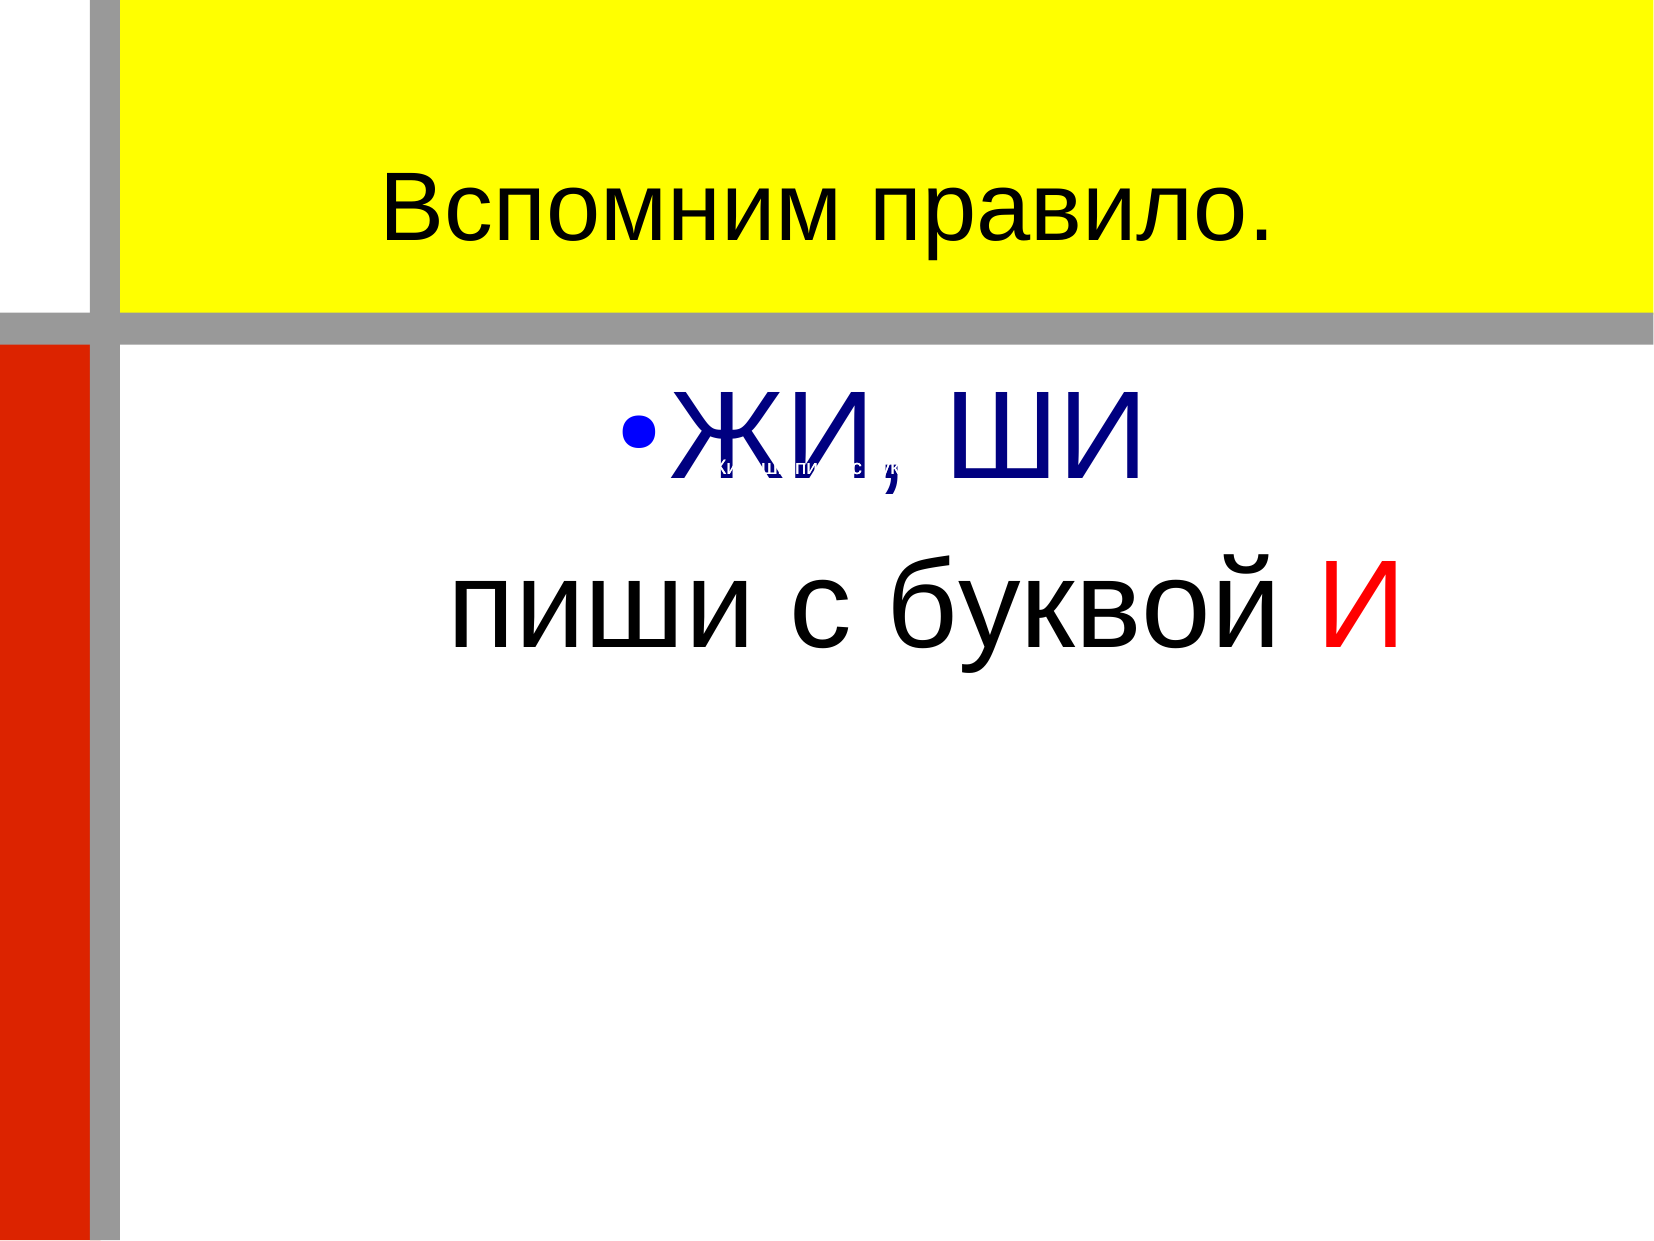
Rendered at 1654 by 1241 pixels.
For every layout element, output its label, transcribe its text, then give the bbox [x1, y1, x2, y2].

title Вспомним правило. [121, 102, 1534, 310]
text_box Жи – ши пиши с буквой И. [707, 455, 960, 527]
list ЖИ, ШИ пиши с буквой И [178, 364, 1570, 1147]
